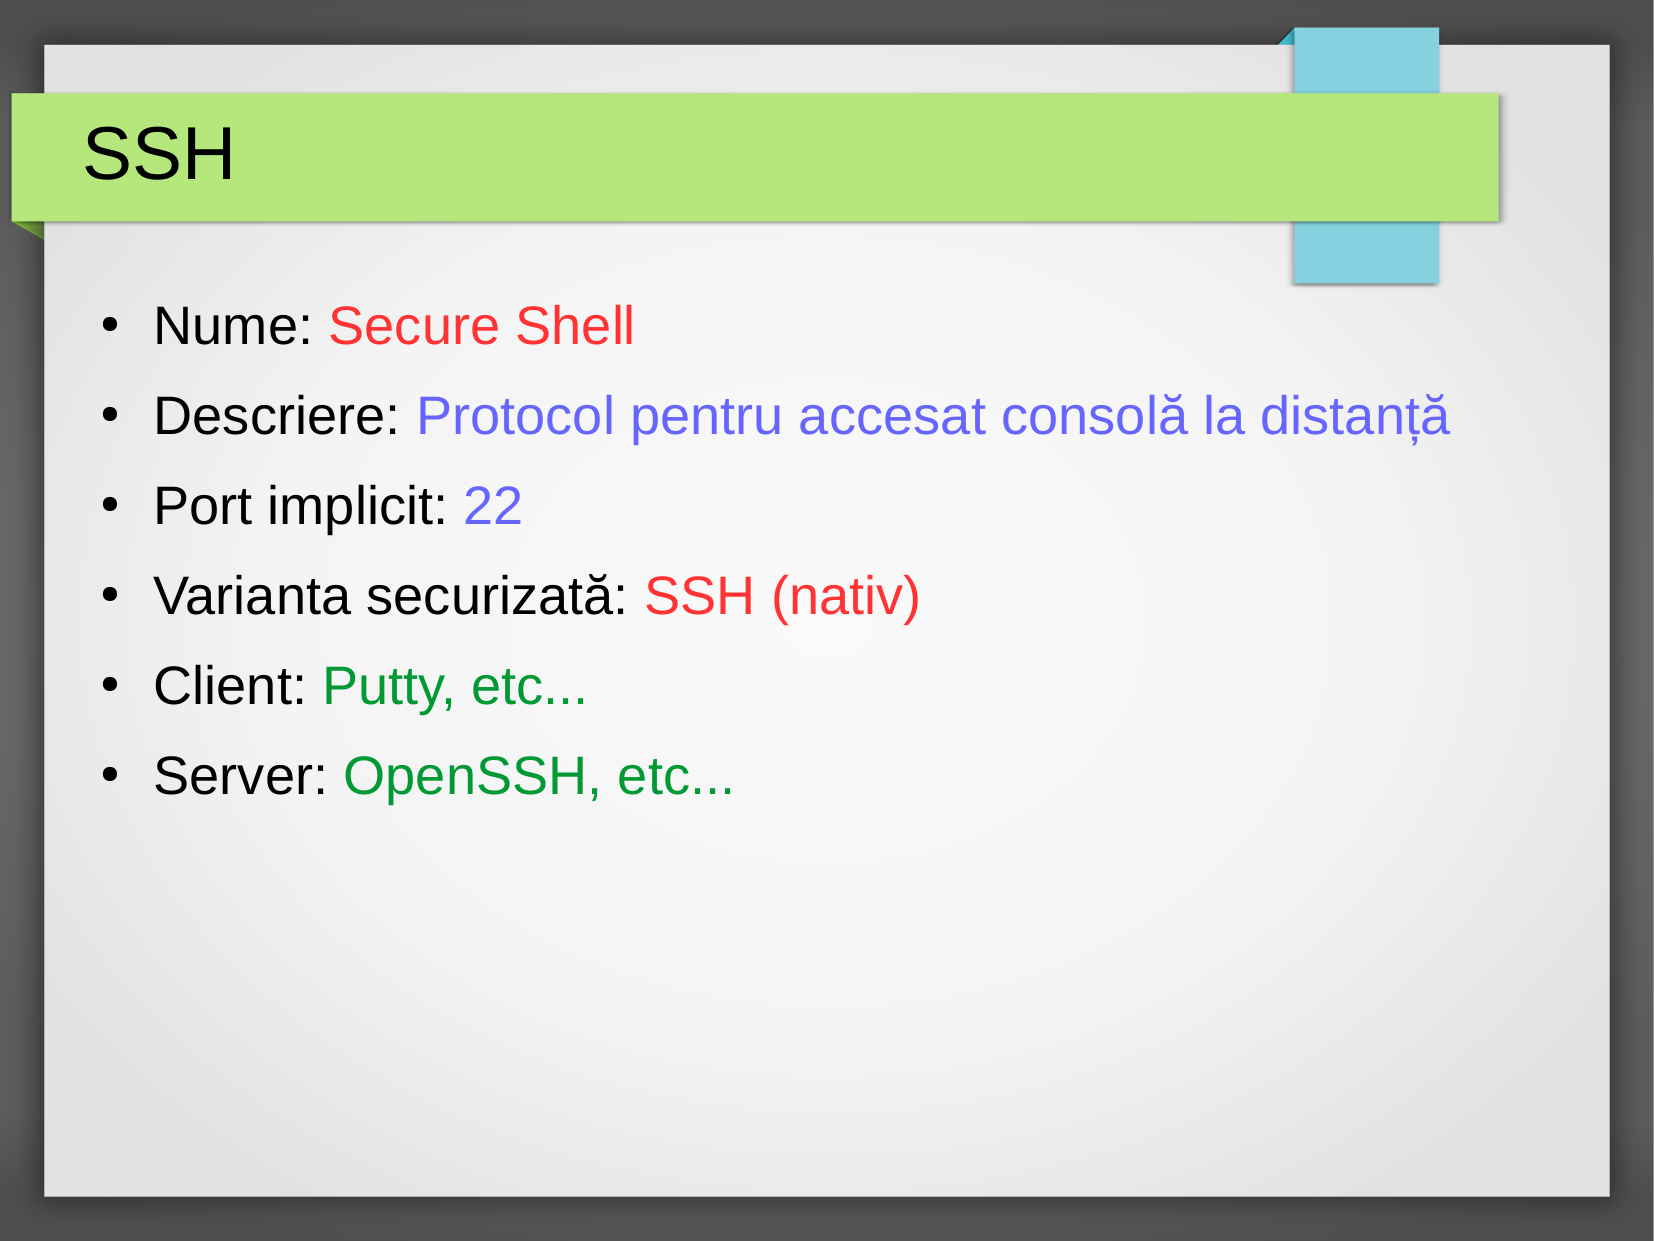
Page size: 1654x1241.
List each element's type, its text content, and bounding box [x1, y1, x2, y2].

picture [0, 0, 1654, 1241]
title SSH [82, 94, 1264, 213]
list Nume: Secure Shell Descriere: Protocol pentru accesat consolă la distanță Port implicit: 22 Varianta securizată: SSH (nativ) Client: Putty, etc... Server: OpenSSH, etc... [82, 295, 1571, 1015]
